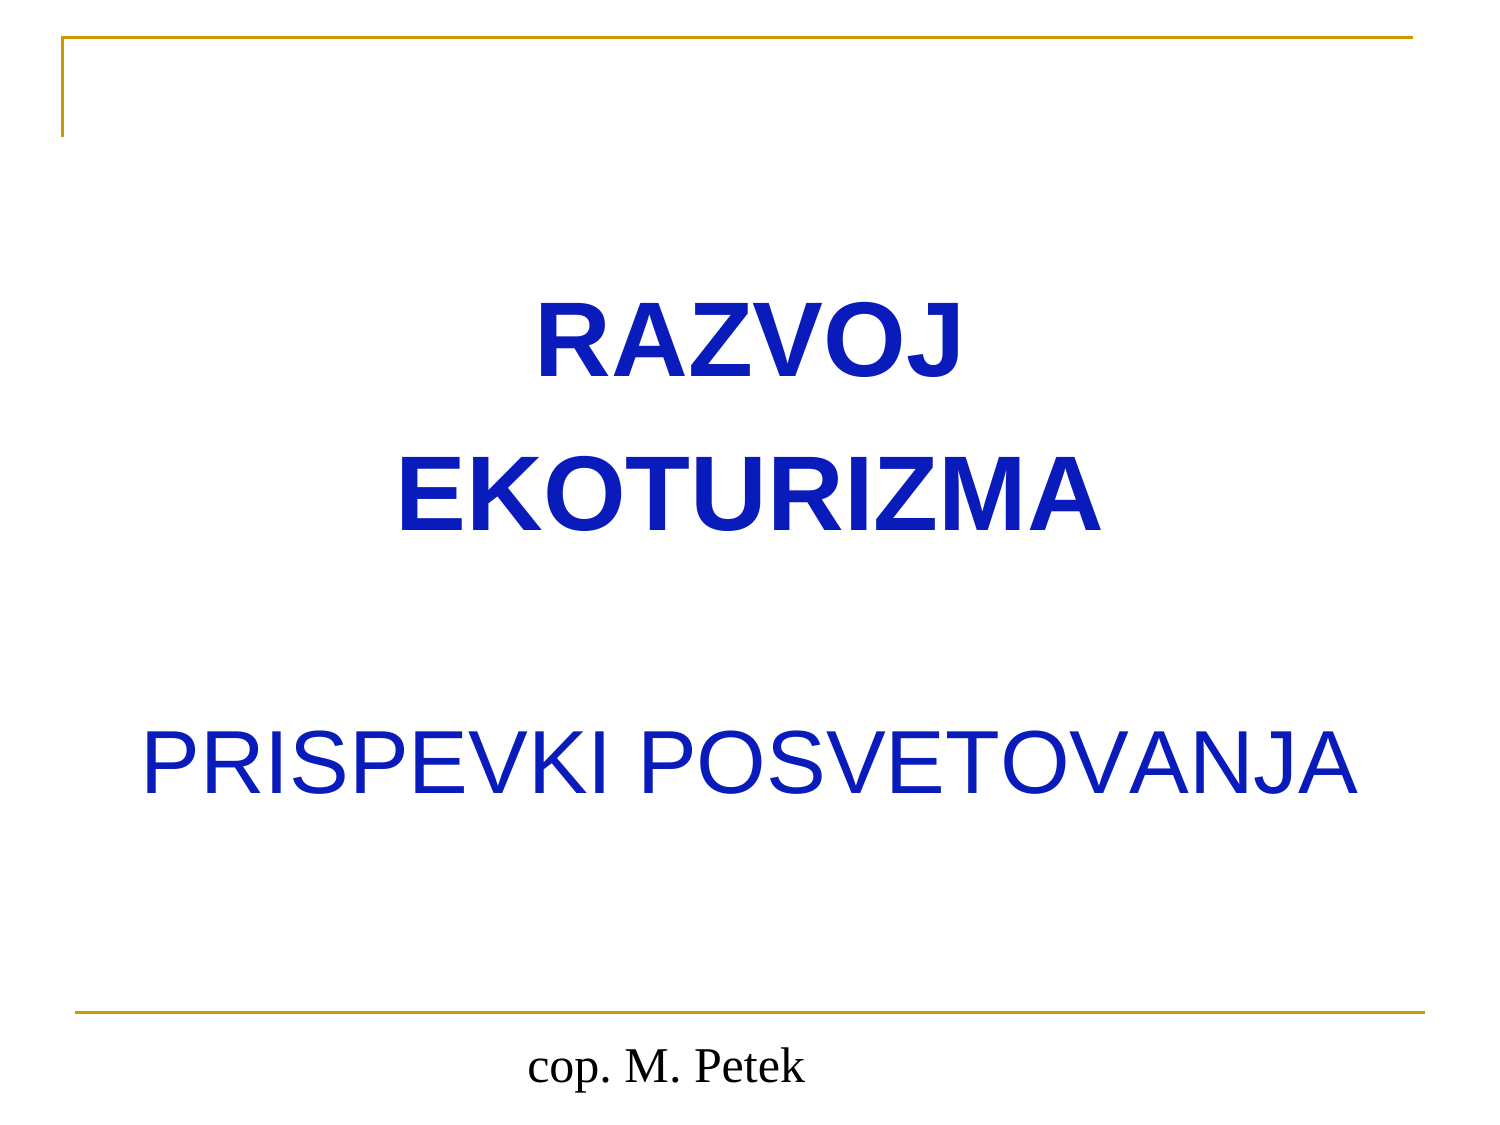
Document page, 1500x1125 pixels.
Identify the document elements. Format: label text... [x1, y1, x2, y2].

list RAZVOJ EKOTURIZMA PRISPEVKI POSVETOVANJA [75, 262, 1426, 1006]
